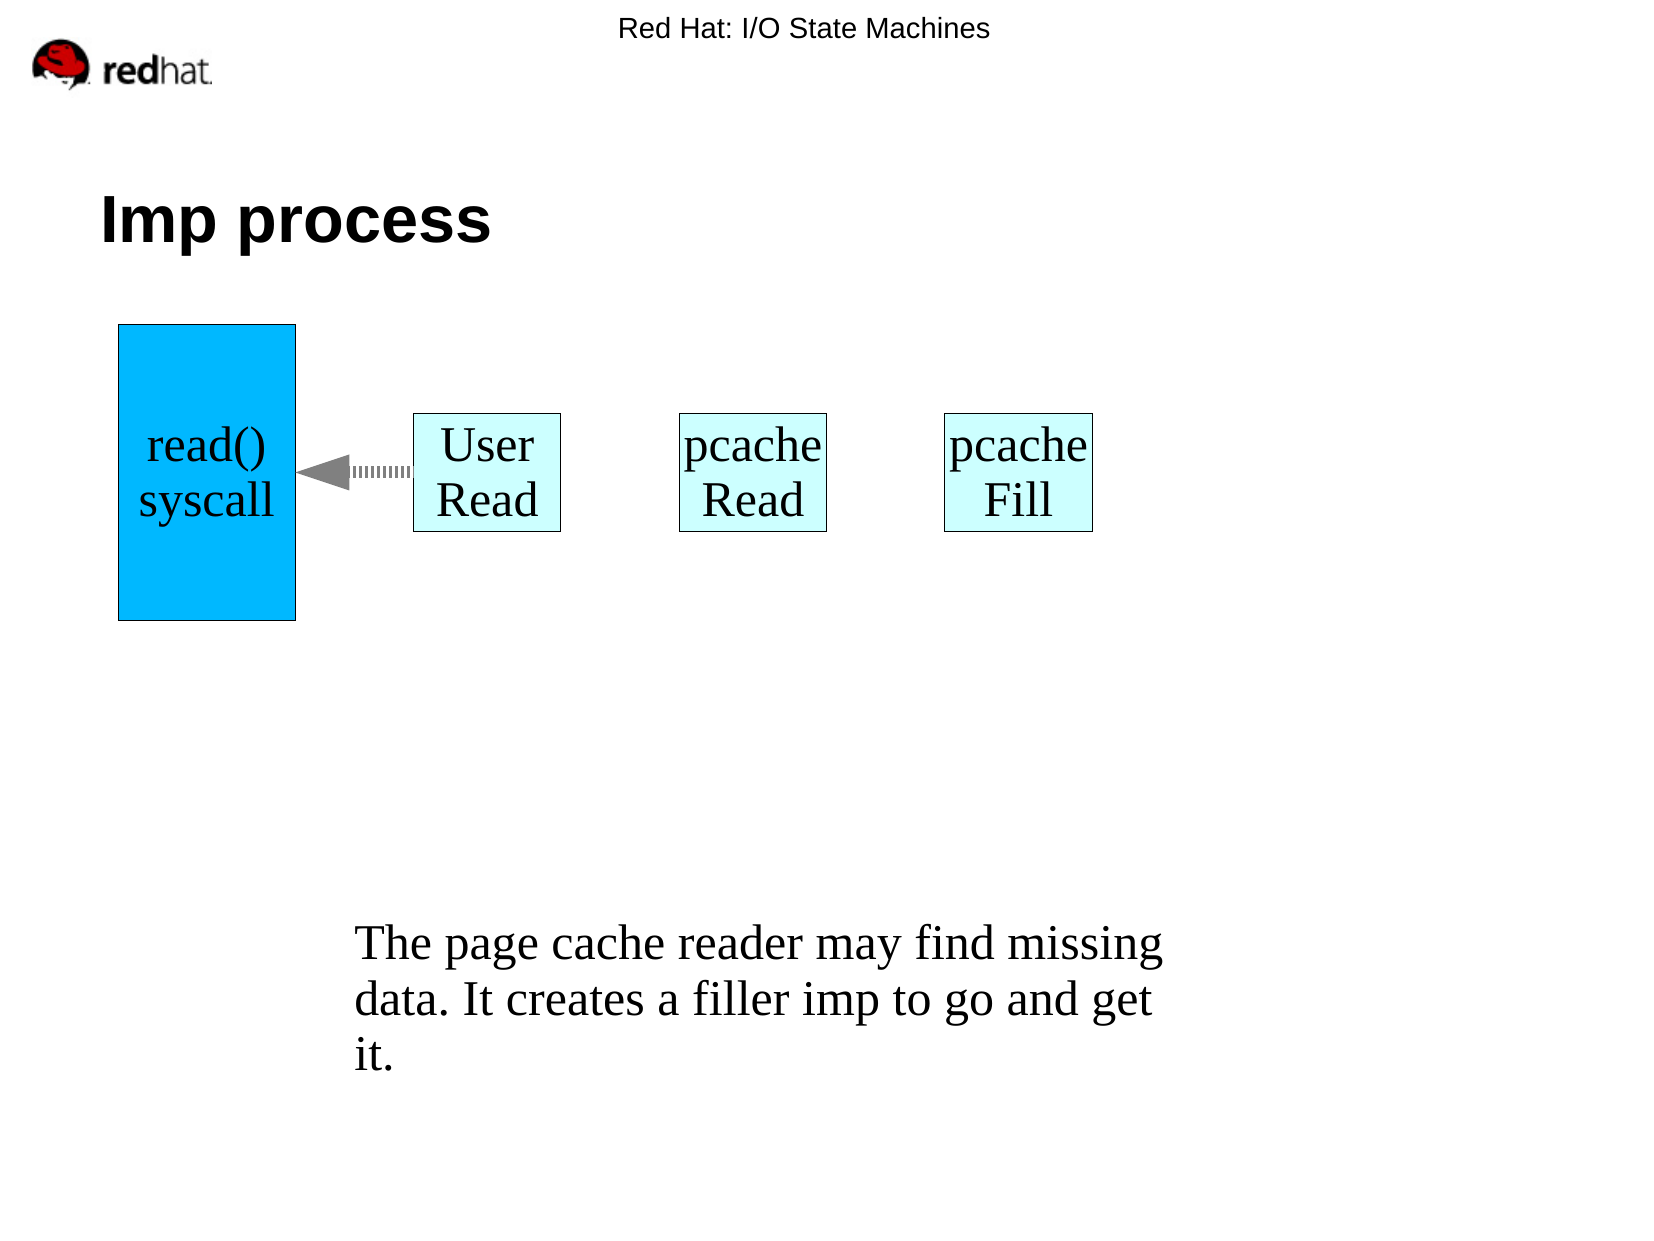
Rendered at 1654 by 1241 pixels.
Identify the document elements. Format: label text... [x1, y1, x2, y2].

text_box pcache Fill [944, 413, 1093, 532]
text_box The page cache reader may find missing data. It creates a filler imp to go and get it. [354, 915, 1182, 1087]
text_box pcache Read [679, 413, 827, 532]
title Imp process [100, 164, 1506, 275]
text_box read() syscall [118, 324, 296, 621]
picture [31, 37, 212, 98]
text_box User Read [413, 413, 561, 532]
